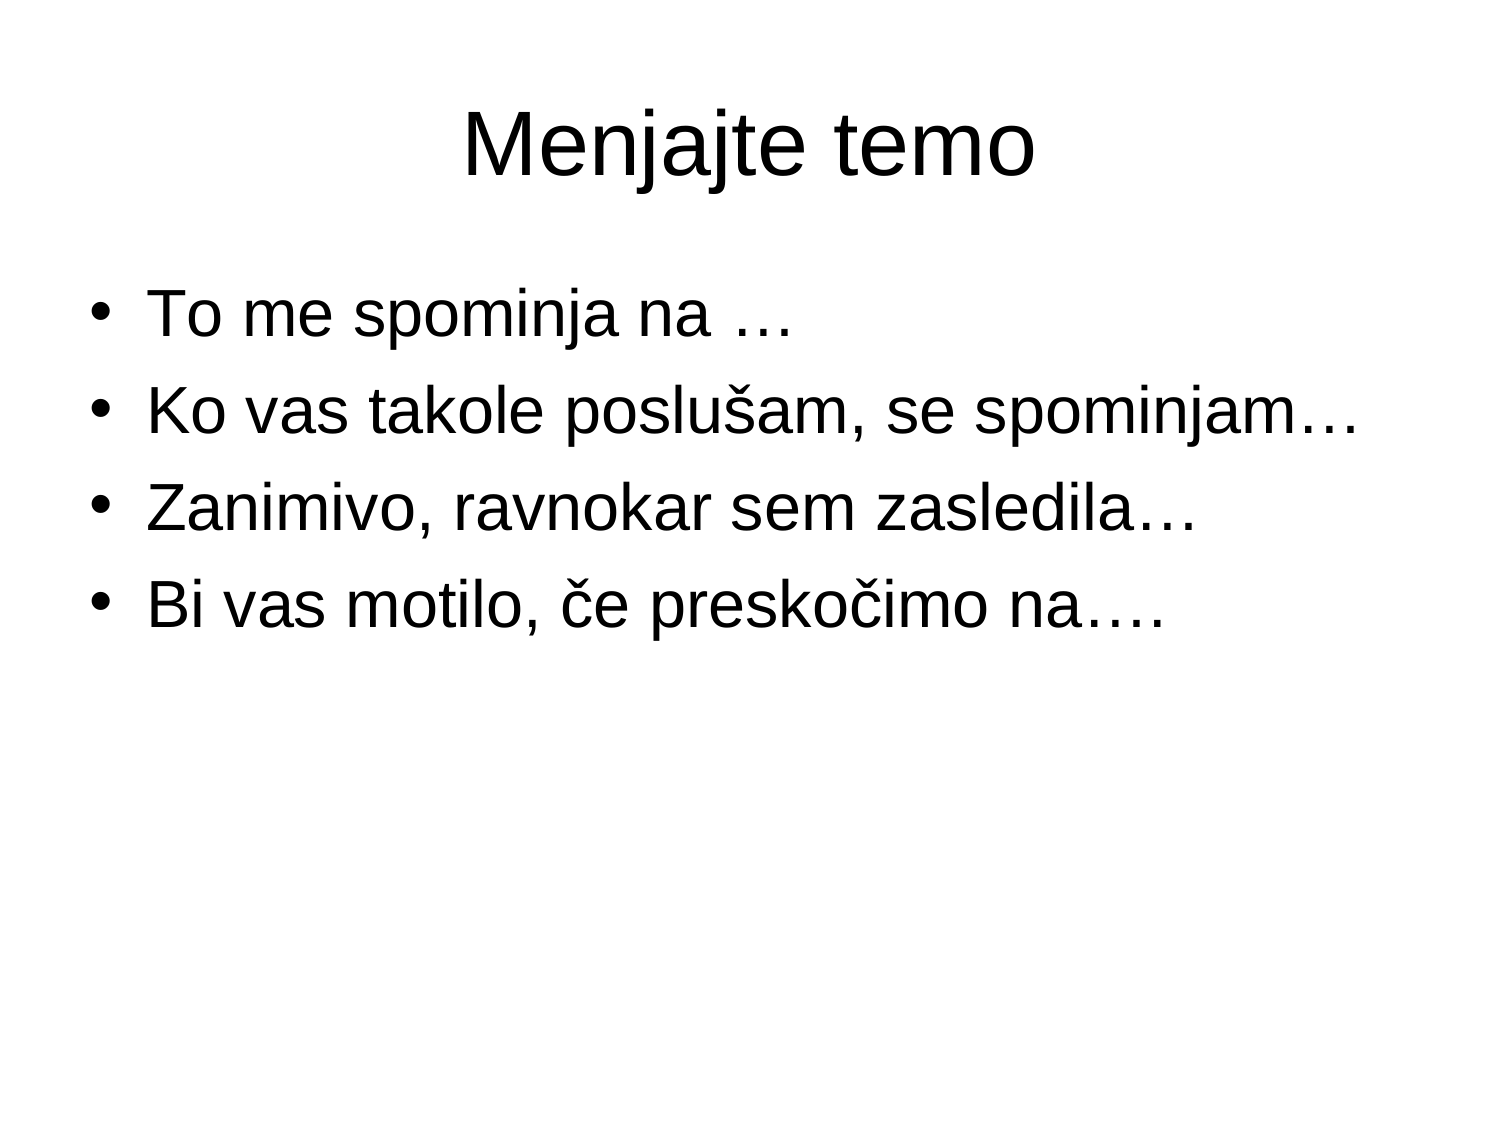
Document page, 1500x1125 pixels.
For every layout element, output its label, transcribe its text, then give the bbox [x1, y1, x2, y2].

title Menjajte temo [75, 45, 1426, 233]
list To me spominja na … Ko vas takole poslušam, se spominjam… Zanimivo, ravnokar sem zasledila… Bi vas motilo, če preskočimo na…. [75, 262, 1426, 1006]
